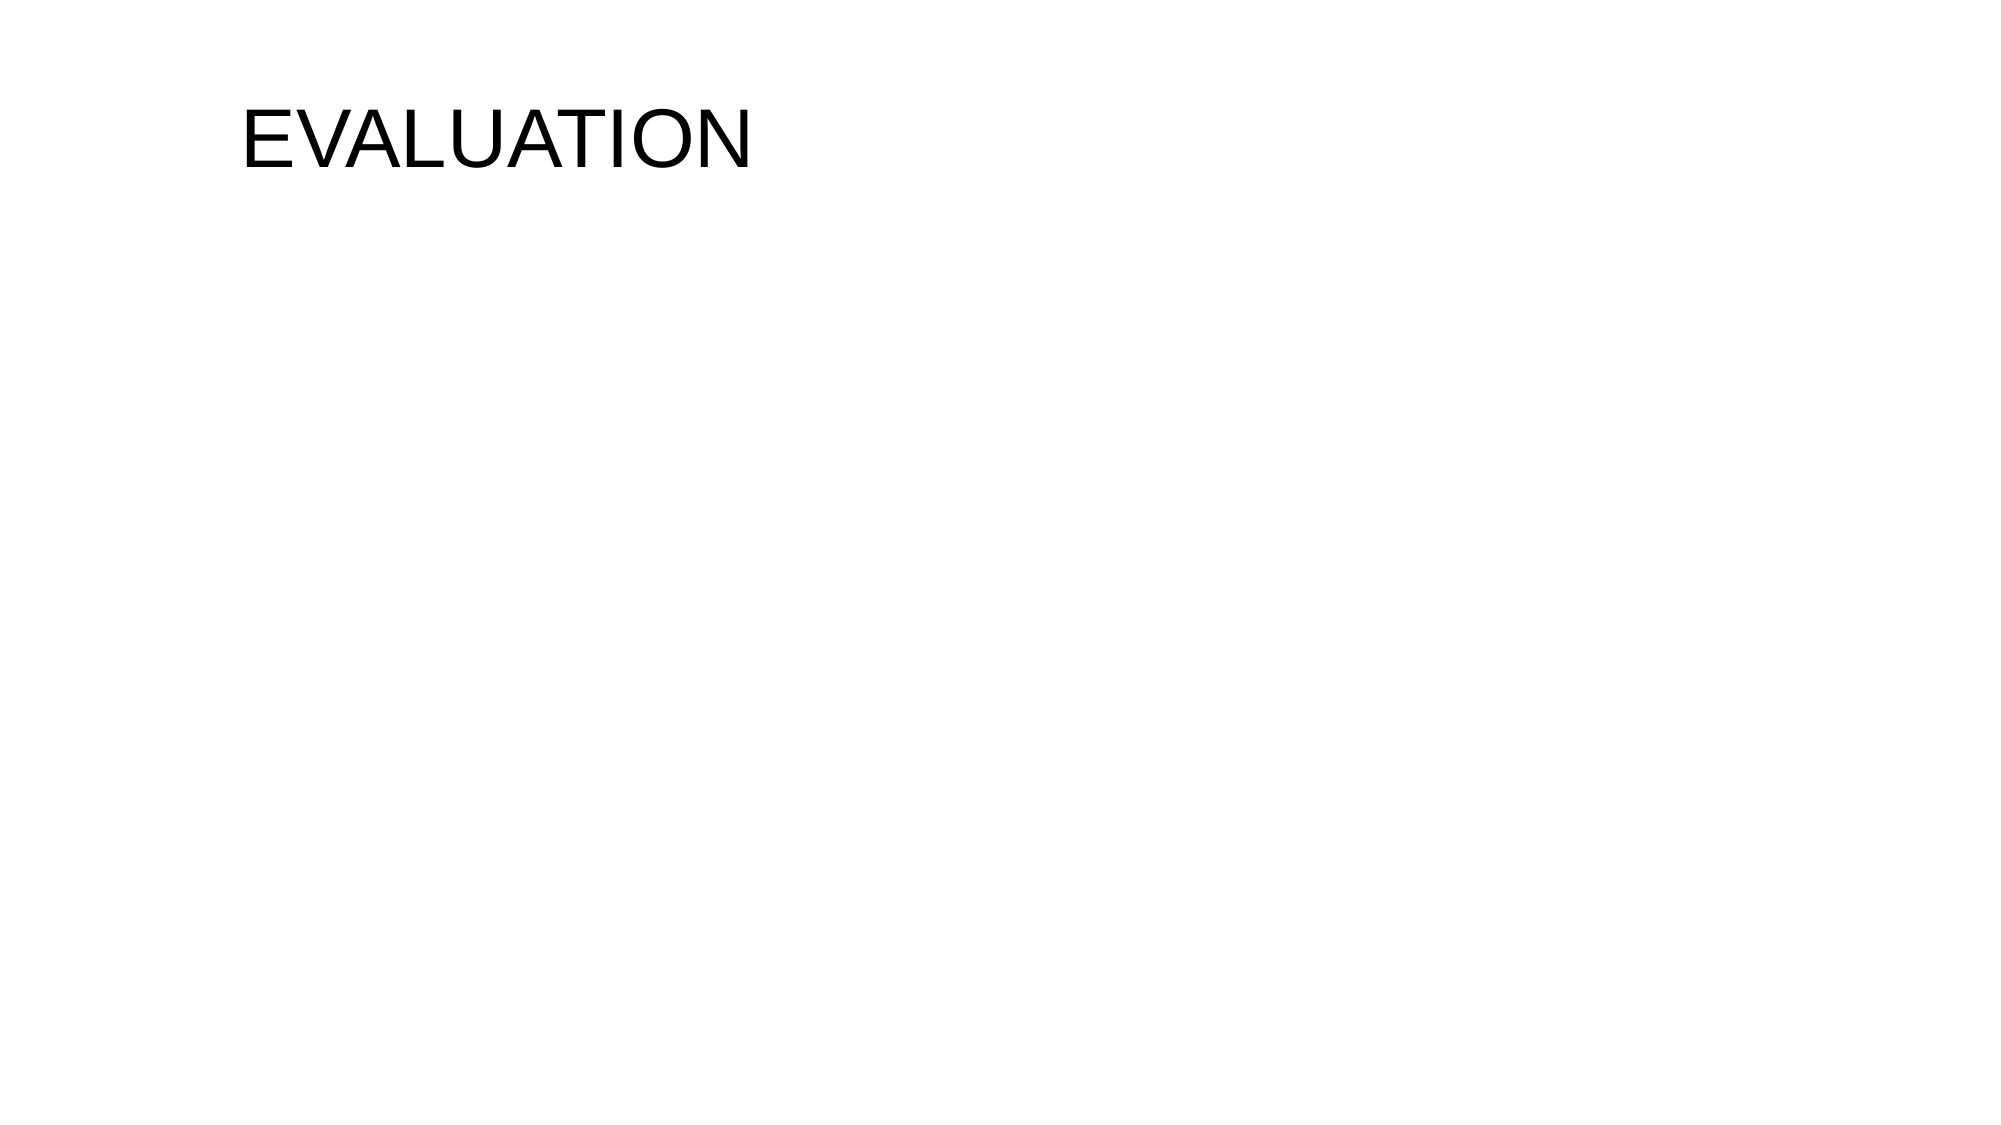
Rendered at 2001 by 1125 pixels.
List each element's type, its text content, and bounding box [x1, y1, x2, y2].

list EVALUATION [240, 92, 1532, 655]
